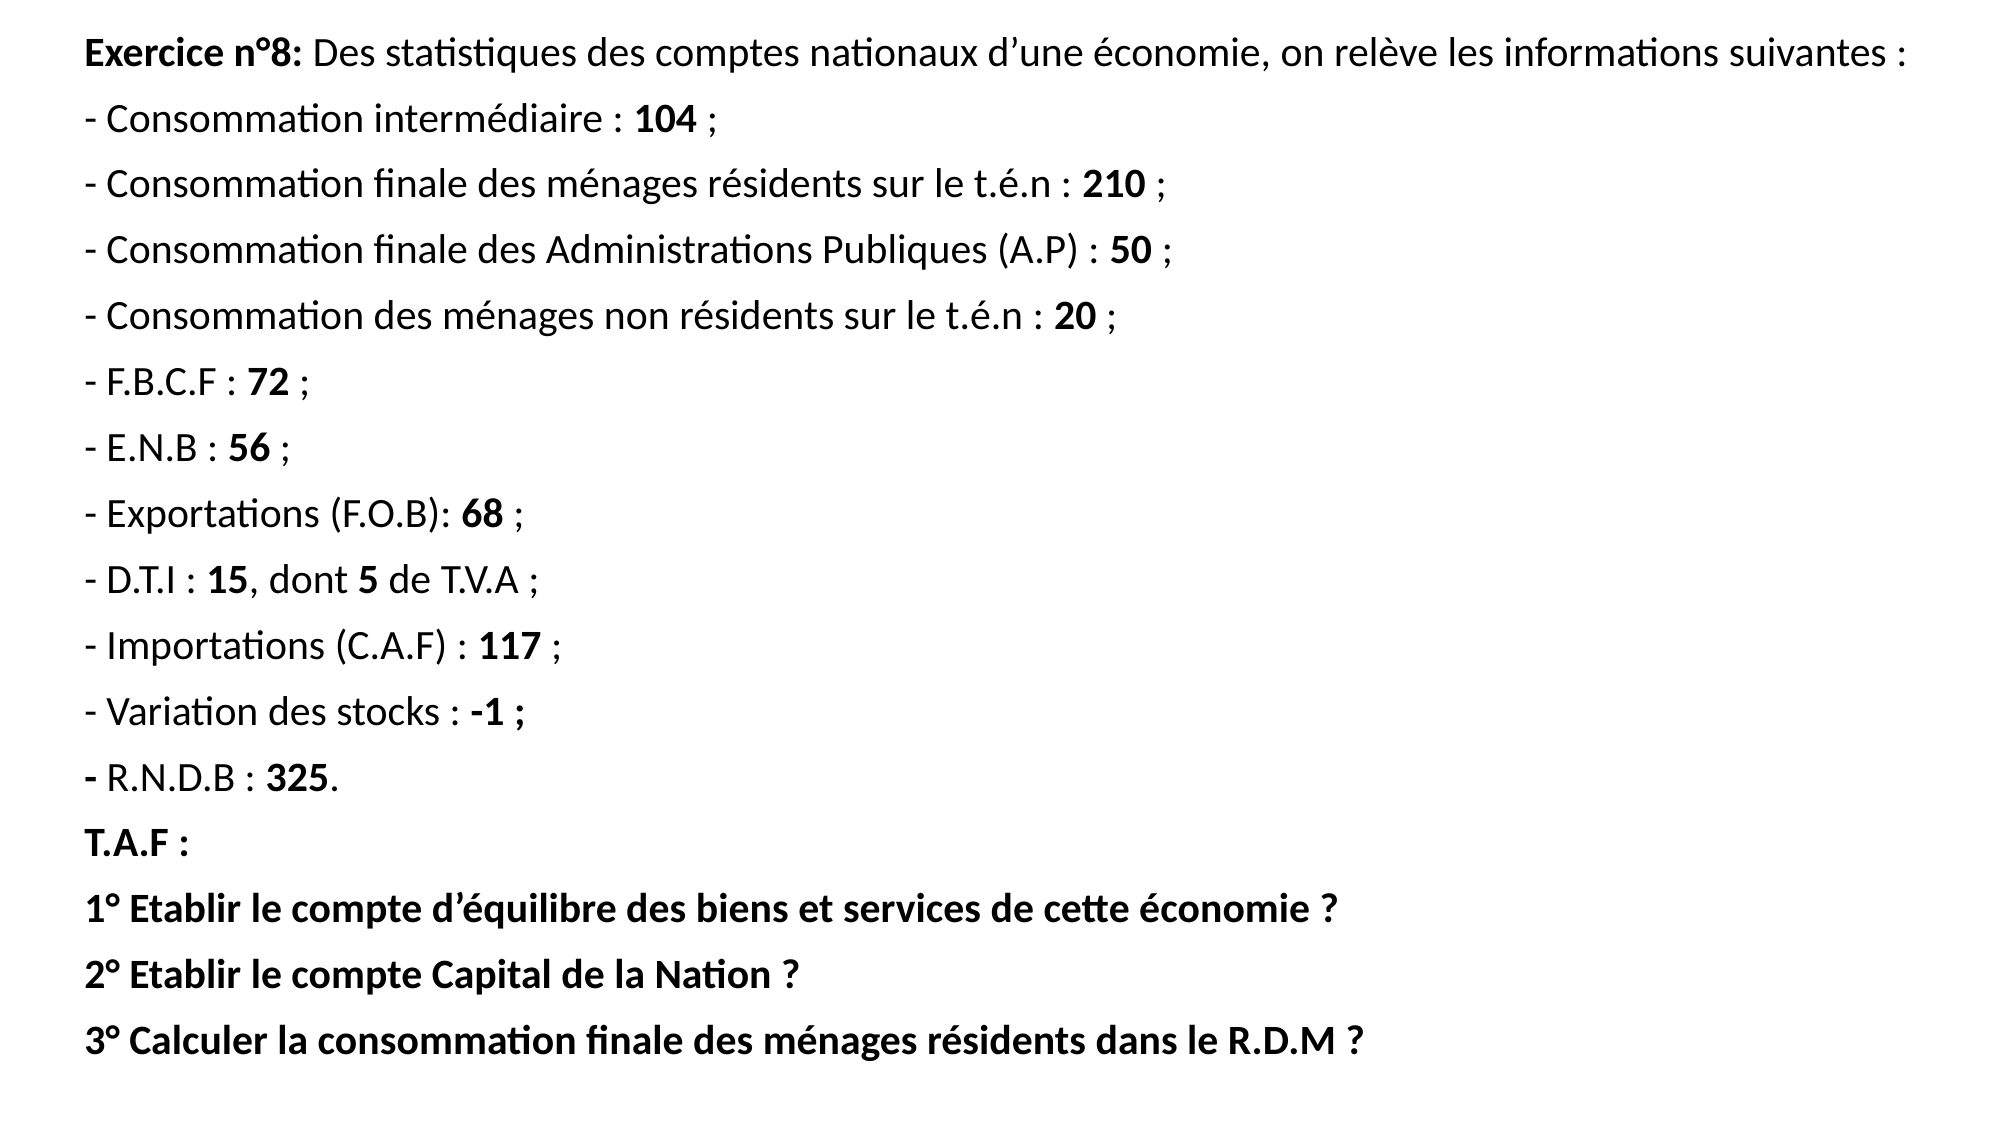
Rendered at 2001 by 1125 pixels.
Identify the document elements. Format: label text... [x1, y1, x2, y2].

list Exercice n°8: Des statistiques des comptes nationaux d’une économie, on relève les informations suivantes : - Consommation intermédiaire : 104 ; - Consommation finale des ménages résidents sur le t.é.n : 210 ; - Consommation finale des Administrations Publiques (A.P) : 50 ; - Consommation des ménages non résidents sur le t.é.n : 20 ; - F.B.C.F : 72 ; - E.N.B : 56 ; - Exportations (F.O.B): 68 ; - D.T.I : 15, dont 5 de T.V.A ; - Importations (C.A.F) : 117 ; - Variation des stocks : -1 ; - R.N.D.B : 325. T.A.F : 1° Etablir le compte d’équilibre des biens et services de cette économie ? 2° Etablir le compte Capital de la Nation ? 3° Calculer la consommation finale des ménages résidents dans le R.D.M ? [69, 22, 1951, 1109]
